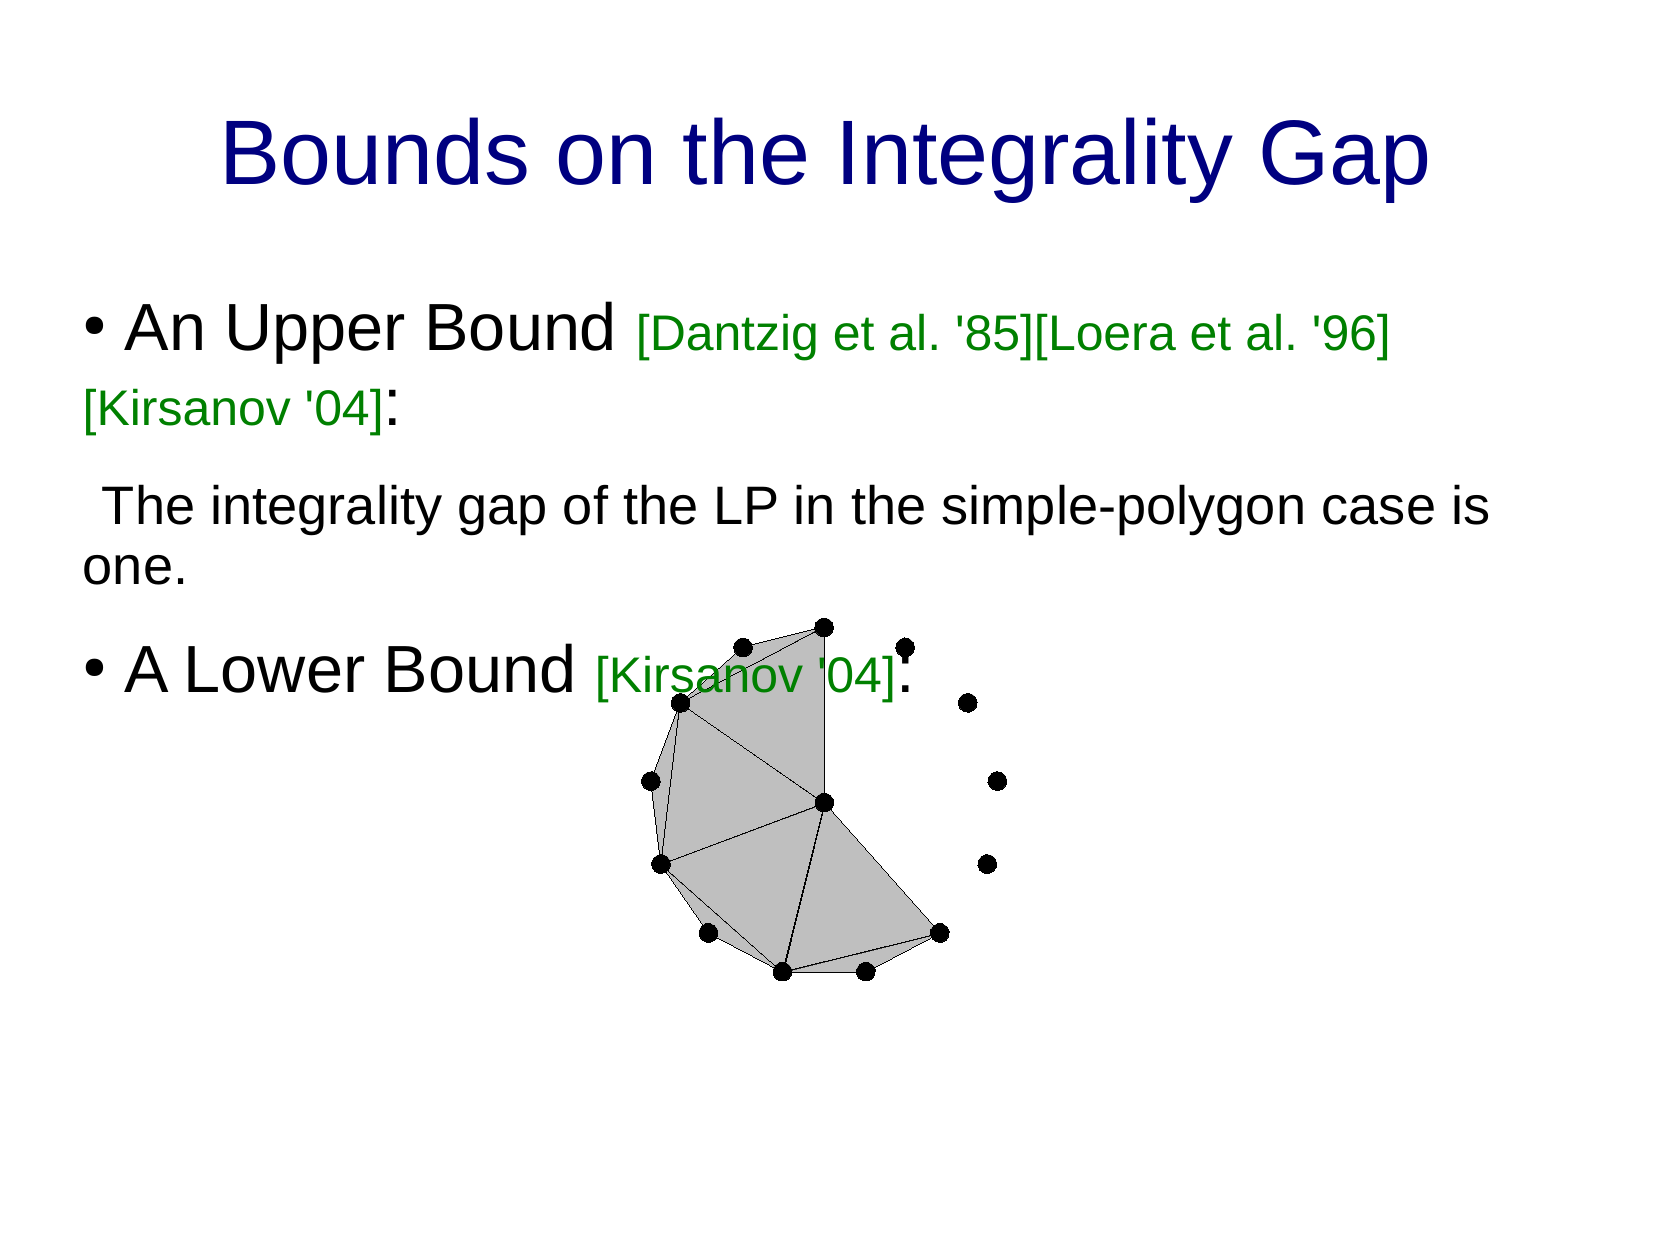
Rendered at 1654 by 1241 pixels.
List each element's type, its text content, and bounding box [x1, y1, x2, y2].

list An Upper Bound [Dantzig et al. '85][Loera et al. '96][Kirsanov '04]: The integrality gap of the LP in the simple-polygon case is one. A Lower Bound [Kirsanov '04]: [82, 290, 1571, 1109]
title Bounds on the Integrality Gap [82, 49, 1571, 257]
